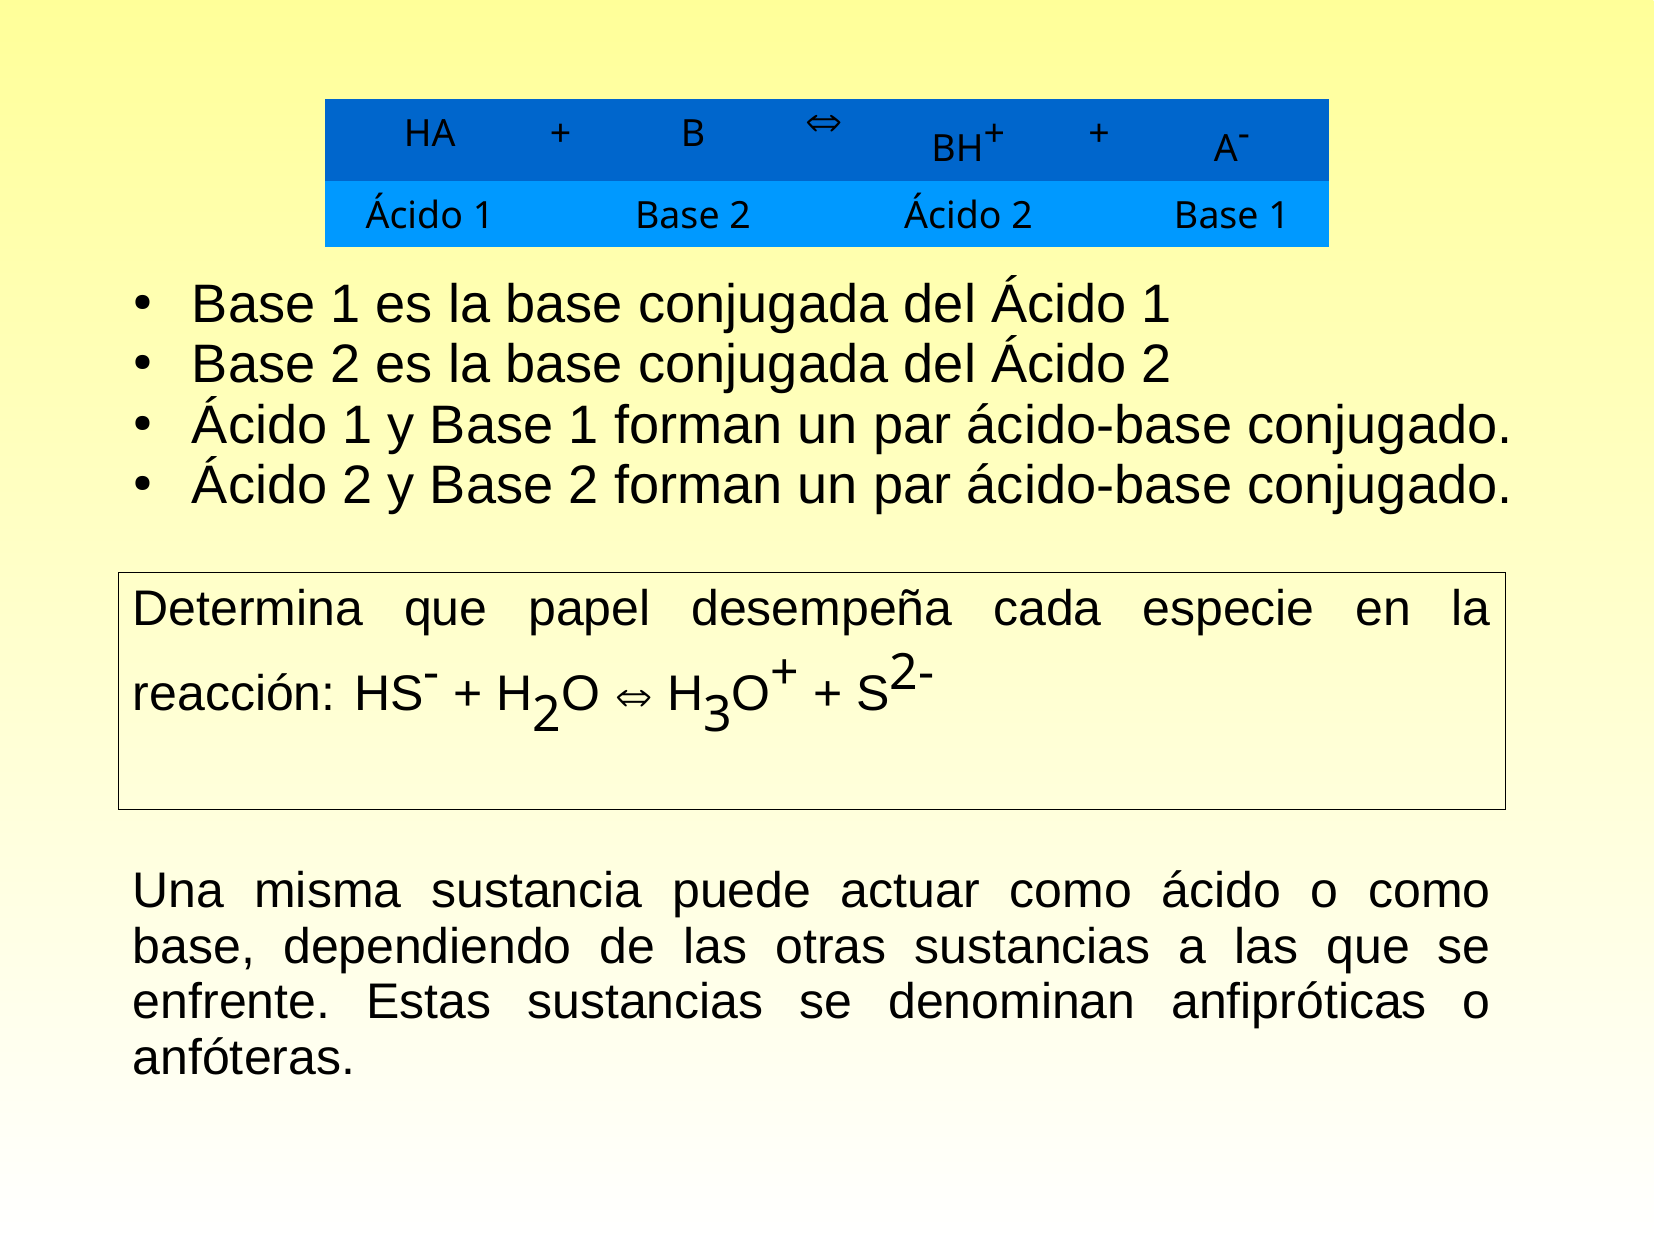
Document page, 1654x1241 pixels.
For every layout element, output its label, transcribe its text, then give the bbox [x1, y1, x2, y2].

table_cell Ácido 1 [325, 181, 535, 247]
text_box Determina que papel desempeña cada especie en la reacción: HS- + H2O  H3O+ + S2- [118, 572, 1506, 798]
table_cell Base 1 [1135, 181, 1329, 247]
table_header HA [325, 99, 535, 181]
table_header BH+ [863, 99, 1074, 181]
table_cell [790, 181, 863, 247]
table_header  [790, 99, 863, 181]
table_cell [1074, 181, 1135, 247]
table_header + [1074, 99, 1135, 181]
table_cell [535, 181, 596, 247]
table_header A- [1135, 99, 1329, 181]
text_box Base 1 es la base conjugada del Ácido 1 Base 2 es la base conjugada del Ácido 2 Ácido 1 y Base 1 forman un par ácido-base conjugado. Ácido 2 y Base 2 forman un par ácido-base conjugado. [118, 265, 1536, 523]
table_header + [535, 99, 596, 181]
table_cell Ácido 2 [863, 181, 1074, 247]
table_cell Base 2 [596, 181, 790, 247]
text_box Una misma sustancia puede actuar como ácido o como base, dependiendo de las otras sustancias a las que se enfrente. Estas sustancias se denominan anfipróticas o anfóteras. [118, 854, 1506, 1093]
table_header B [596, 99, 790, 181]
